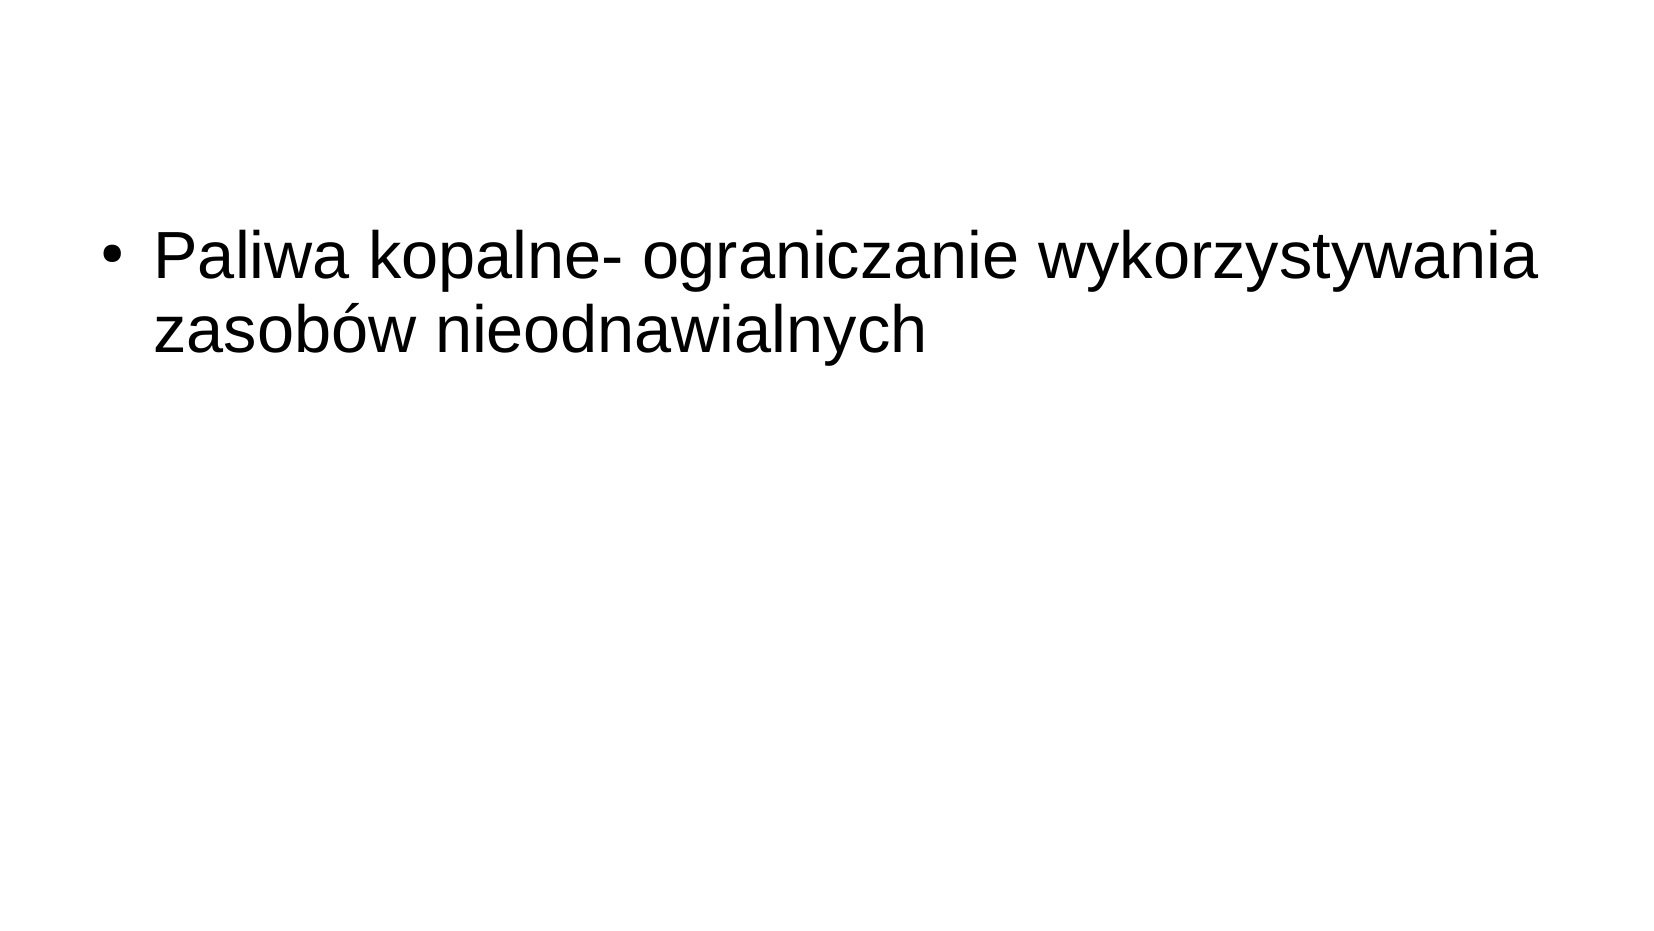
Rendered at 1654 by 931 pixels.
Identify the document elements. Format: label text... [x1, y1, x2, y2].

list Paliwa kopalne- ograniczanie wykorzystywania zasobów nieodnawialnych [82, 217, 1571, 758]
